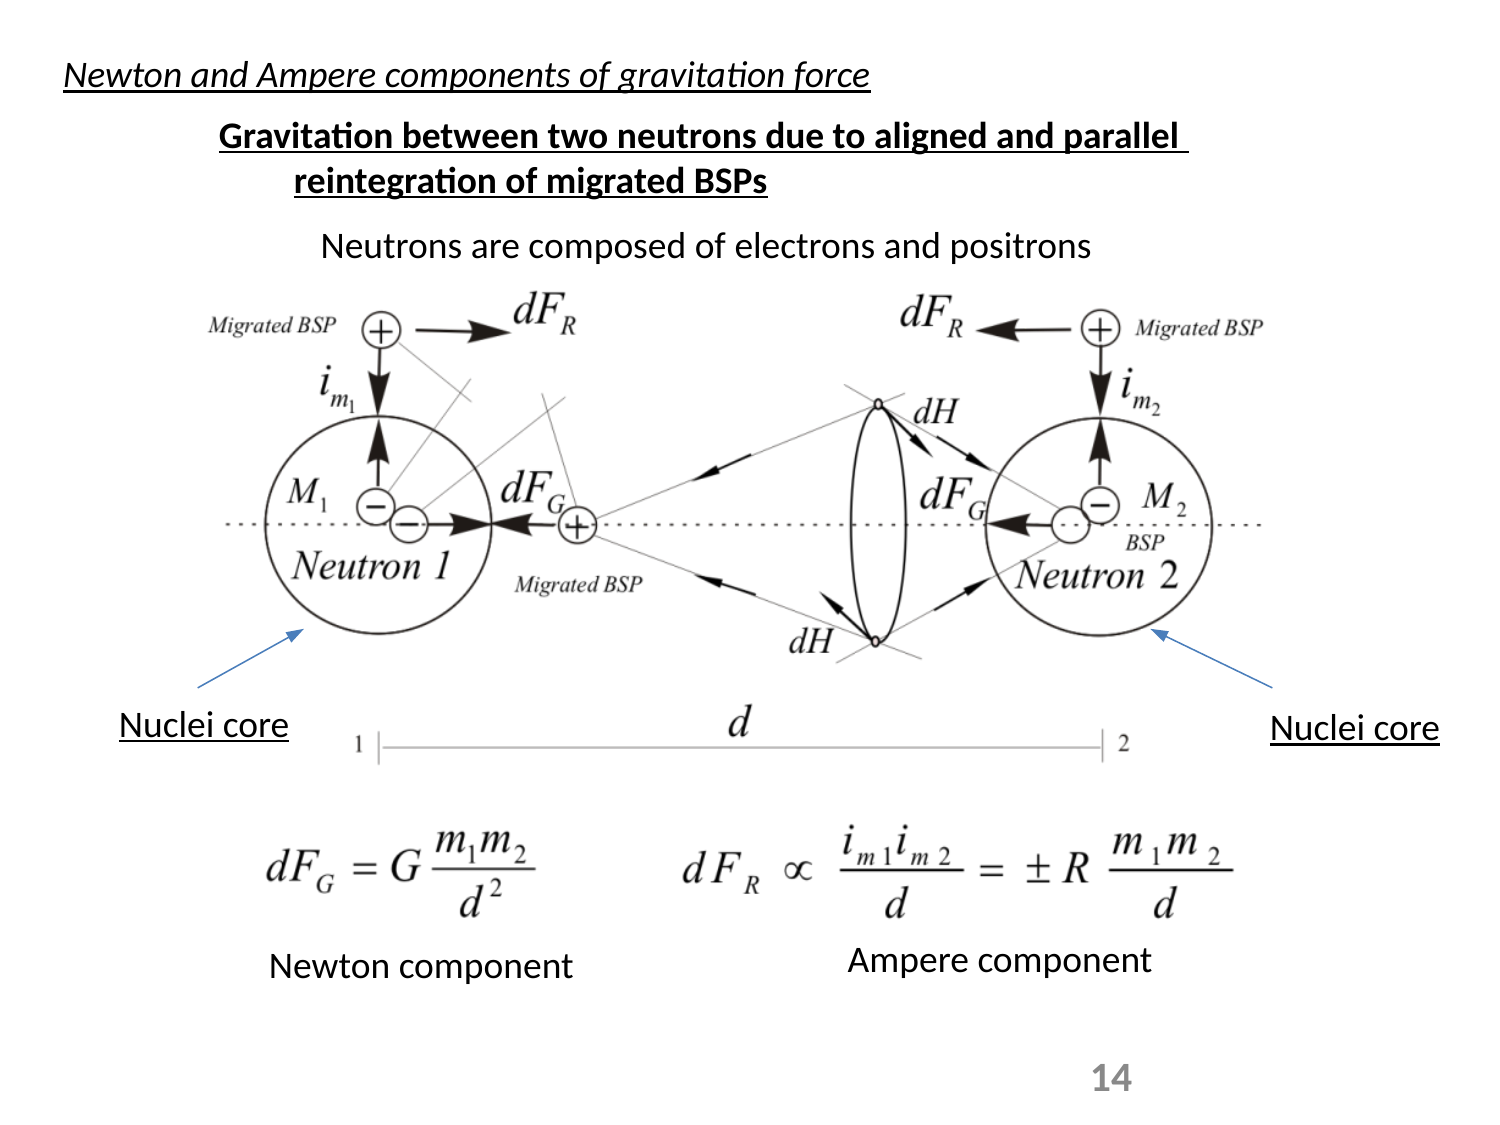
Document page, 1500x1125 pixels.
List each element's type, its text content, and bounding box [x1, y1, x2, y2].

text_box Nuclei core [103, 692, 205, 754]
text_box Newton and Ampere components of gravitation force [48, 43, 886, 103]
text_box Newton component [253, 933, 593, 995]
text_box Ampere component [832, 928, 1172, 988]
text_box Nuclei core [1268, 695, 1458, 757]
text_box Neutrons are composed of electrons and positrons [305, 213, 1116, 274]
text_box [1074, 1042, 1426, 1103]
picture [205, 278, 1268, 928]
text_box Gravitation between two neutrons due to aligned and parallel reintegration of migrated BSPs [204, 103, 1203, 210]
